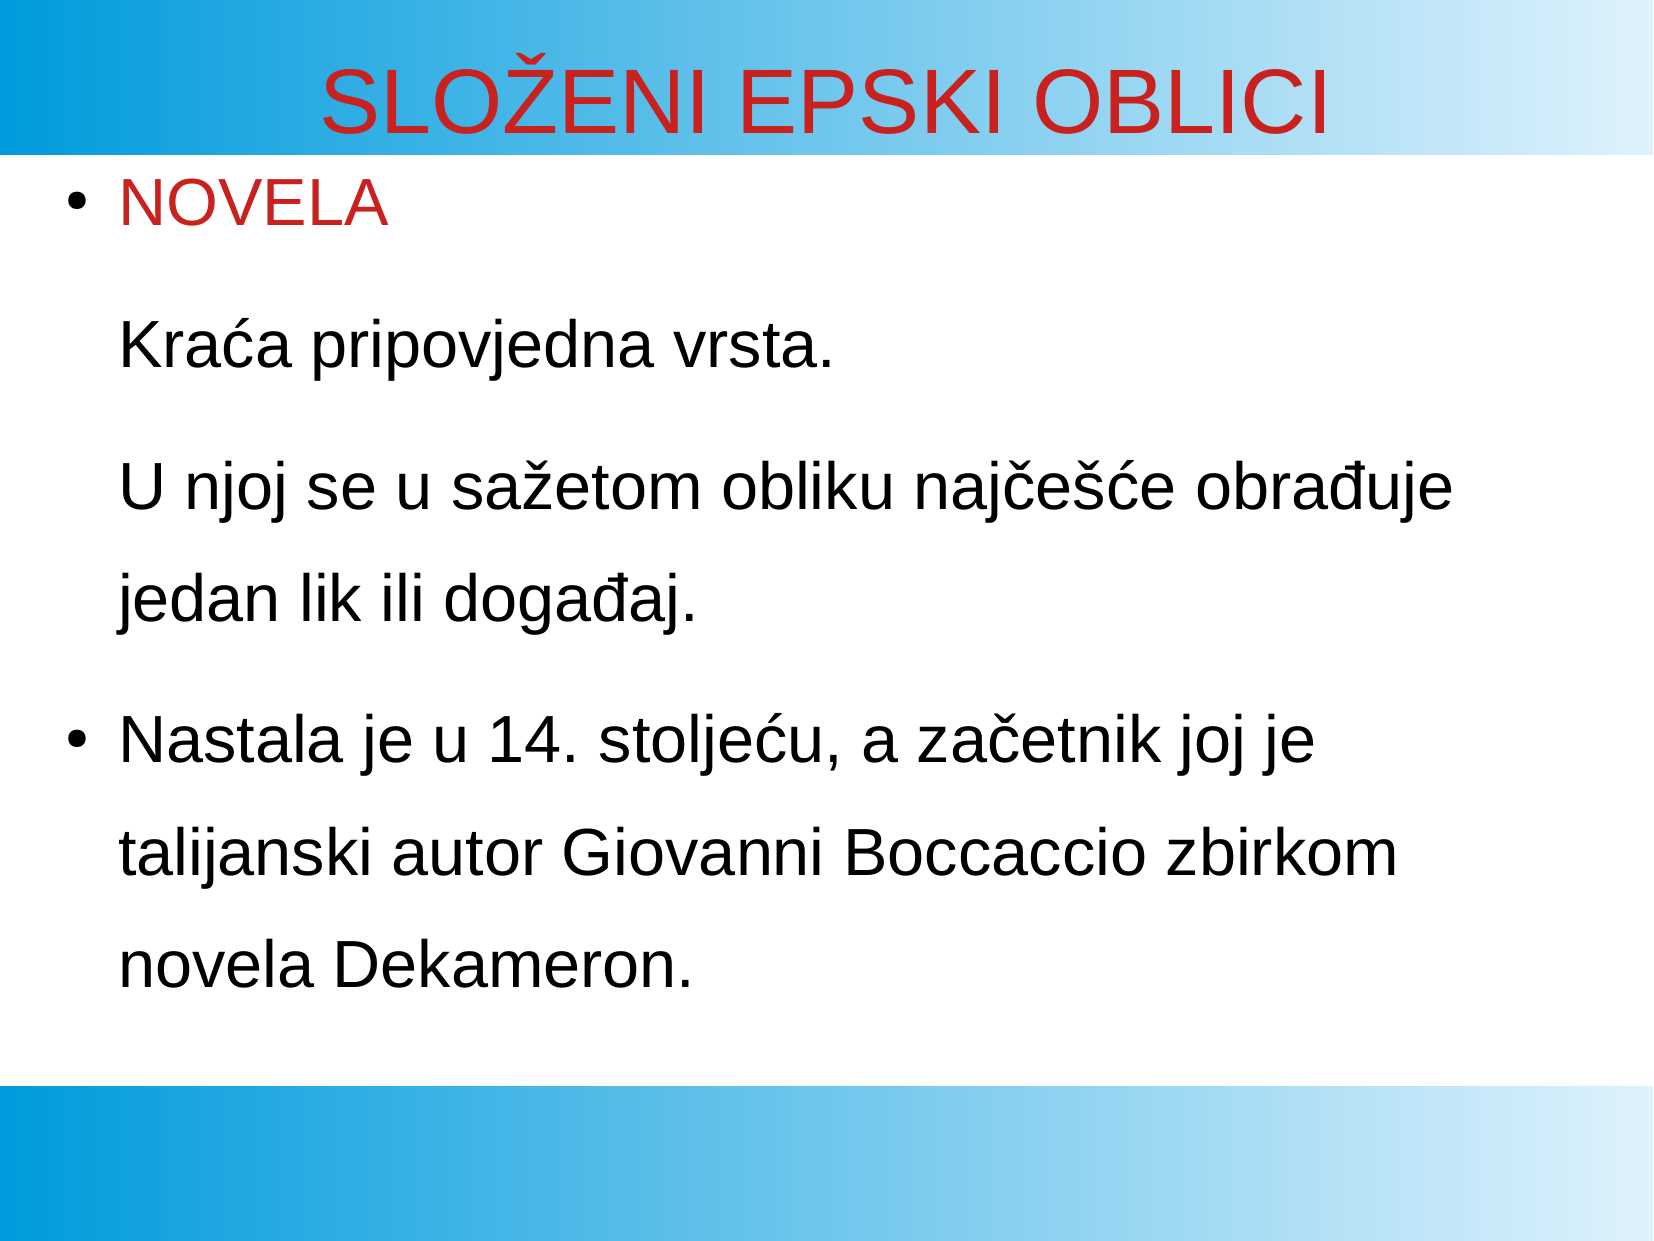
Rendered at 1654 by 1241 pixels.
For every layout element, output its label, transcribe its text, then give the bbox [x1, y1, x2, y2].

title SLOŽENI EPSKI OBLICI [82, 49, 1571, 155]
list NOVELA Kraća pripovjedna vrsta. U njoj se u sažetom obliku najčešće obrađuje jedan lik ili događaj. Nastala je u 14. stoljeću, a začetnik joj je talijanski autor Giovanni Boccaccio zbirkom novela Dekameron. [47, 165, 1536, 1040]
